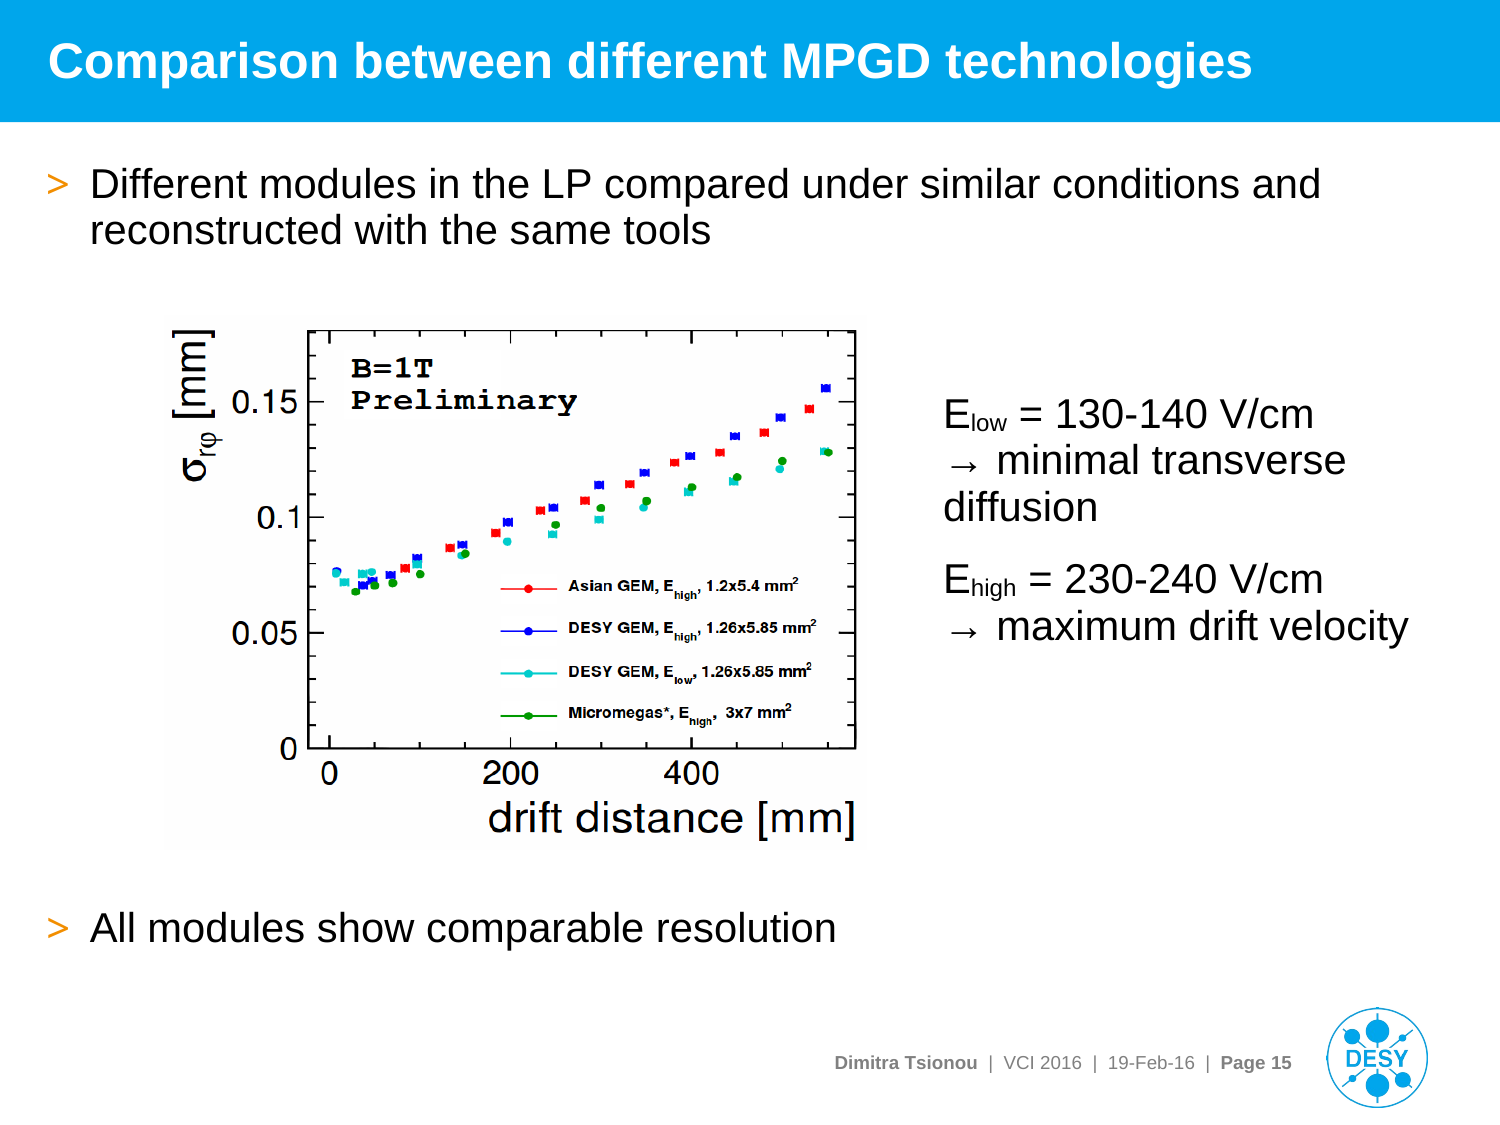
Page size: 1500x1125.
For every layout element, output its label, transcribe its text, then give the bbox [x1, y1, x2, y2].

title Comparison between different MPGD technologies [47, 16, 1446, 107]
list All modules show comparable resolution [46, 904, 1445, 1011]
picture [1326, 1011, 1428, 1108]
picture [164, 315, 867, 853]
list Different modules in the LP compared under similar conditions and reconstructed with the same tools [46, 160, 1444, 267]
list Elow = 130-140 V/cm → minimal transverse diffusion Ehigh = 230-240 V/cm → maximum drift velocity [899, 390, 1445, 723]
